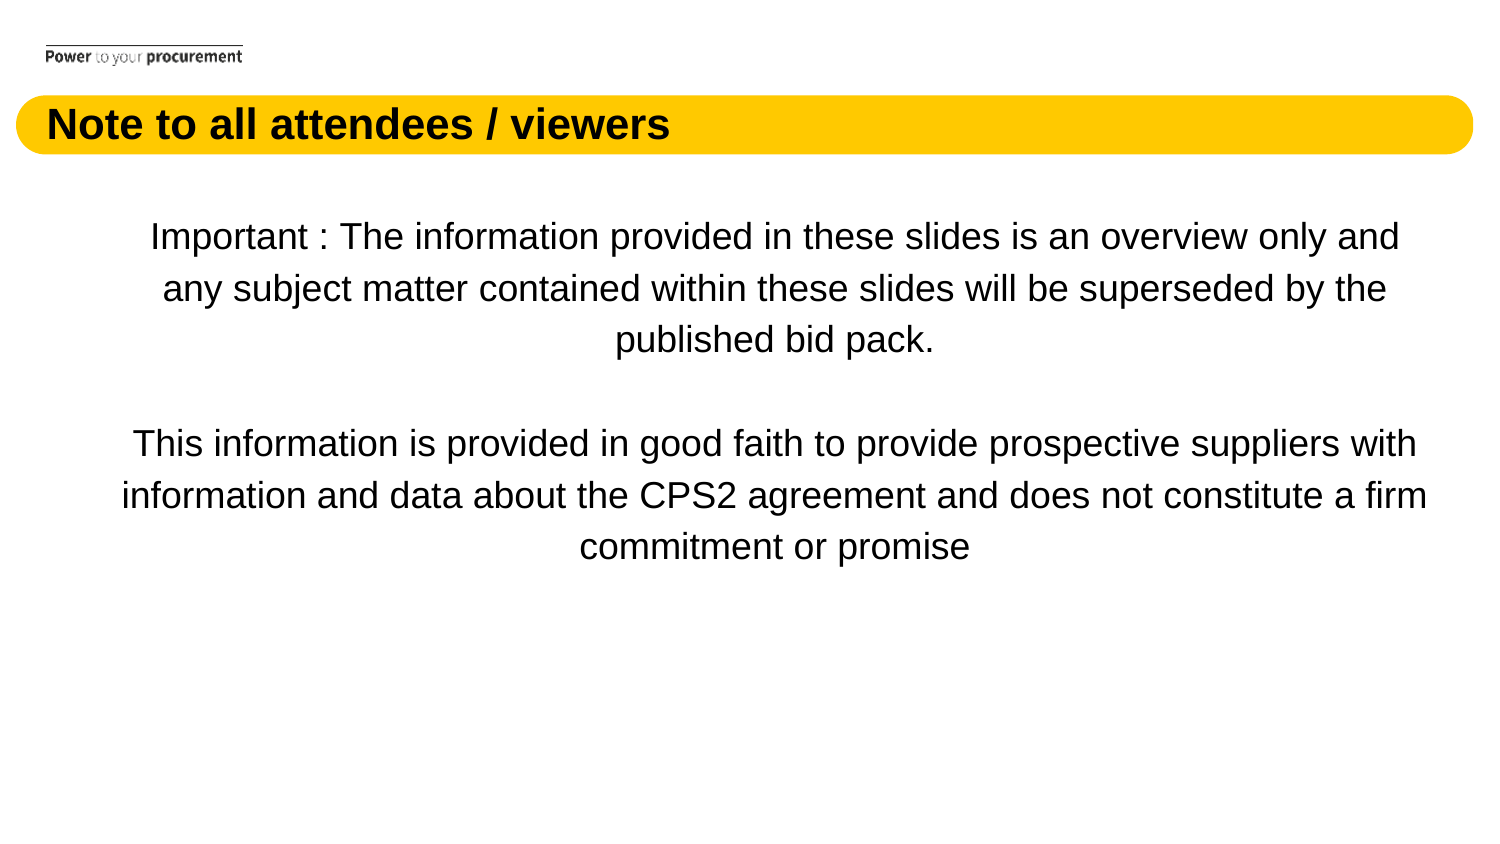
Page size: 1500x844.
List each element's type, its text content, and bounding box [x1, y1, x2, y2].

title Note to all attendees / viewers [46, 95, 1226, 200]
title Important : The information provided in these slides is an overview only and any subject matter contained within these slides will be superseded by the published bid pack. This information is provided in good faith to provide prospective suppliers with information and data about the CPS2 agreement and does not constitute a firm commitment or promise [46, 205, 1439, 774]
